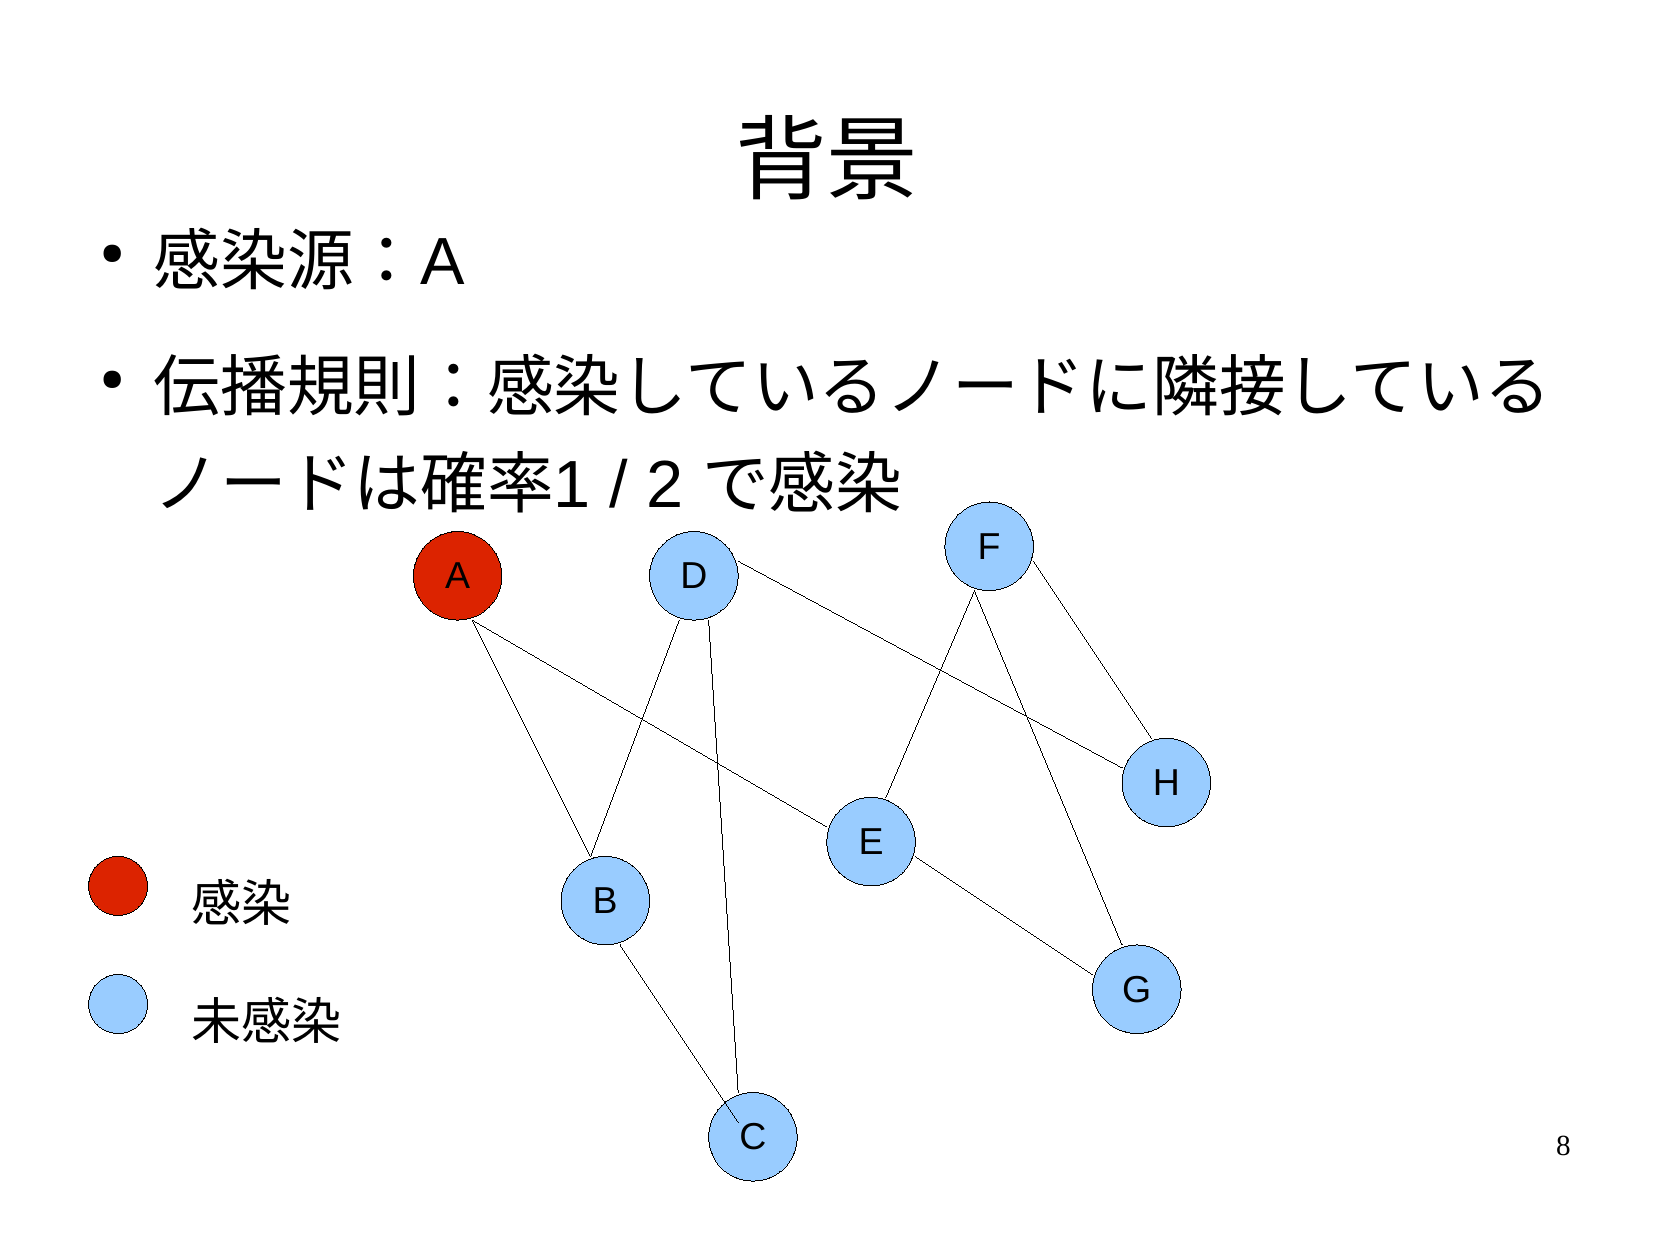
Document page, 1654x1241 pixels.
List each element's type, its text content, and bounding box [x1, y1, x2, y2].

text_box F [944, 501, 1034, 591]
text_box A [413, 531, 502, 621]
text_box 未感染 [177, 974, 384, 1040]
text_box E [826, 797, 916, 886]
text_box G [1092, 944, 1182, 1034]
text_box 感染 [177, 856, 384, 922]
text_box [88, 856, 148, 916]
text_box D [649, 531, 739, 621]
text_box H [1122, 738, 1211, 827]
text_box C [708, 1092, 798, 1182]
title 背景 [82, 49, 1571, 206]
text_box [88, 974, 148, 1034]
text_box B [561, 856, 650, 945]
list 感染源：A 伝播規則：感染しているノードに隣接しているノードは確率1 / 2 で感染 [82, 206, 1571, 1109]
